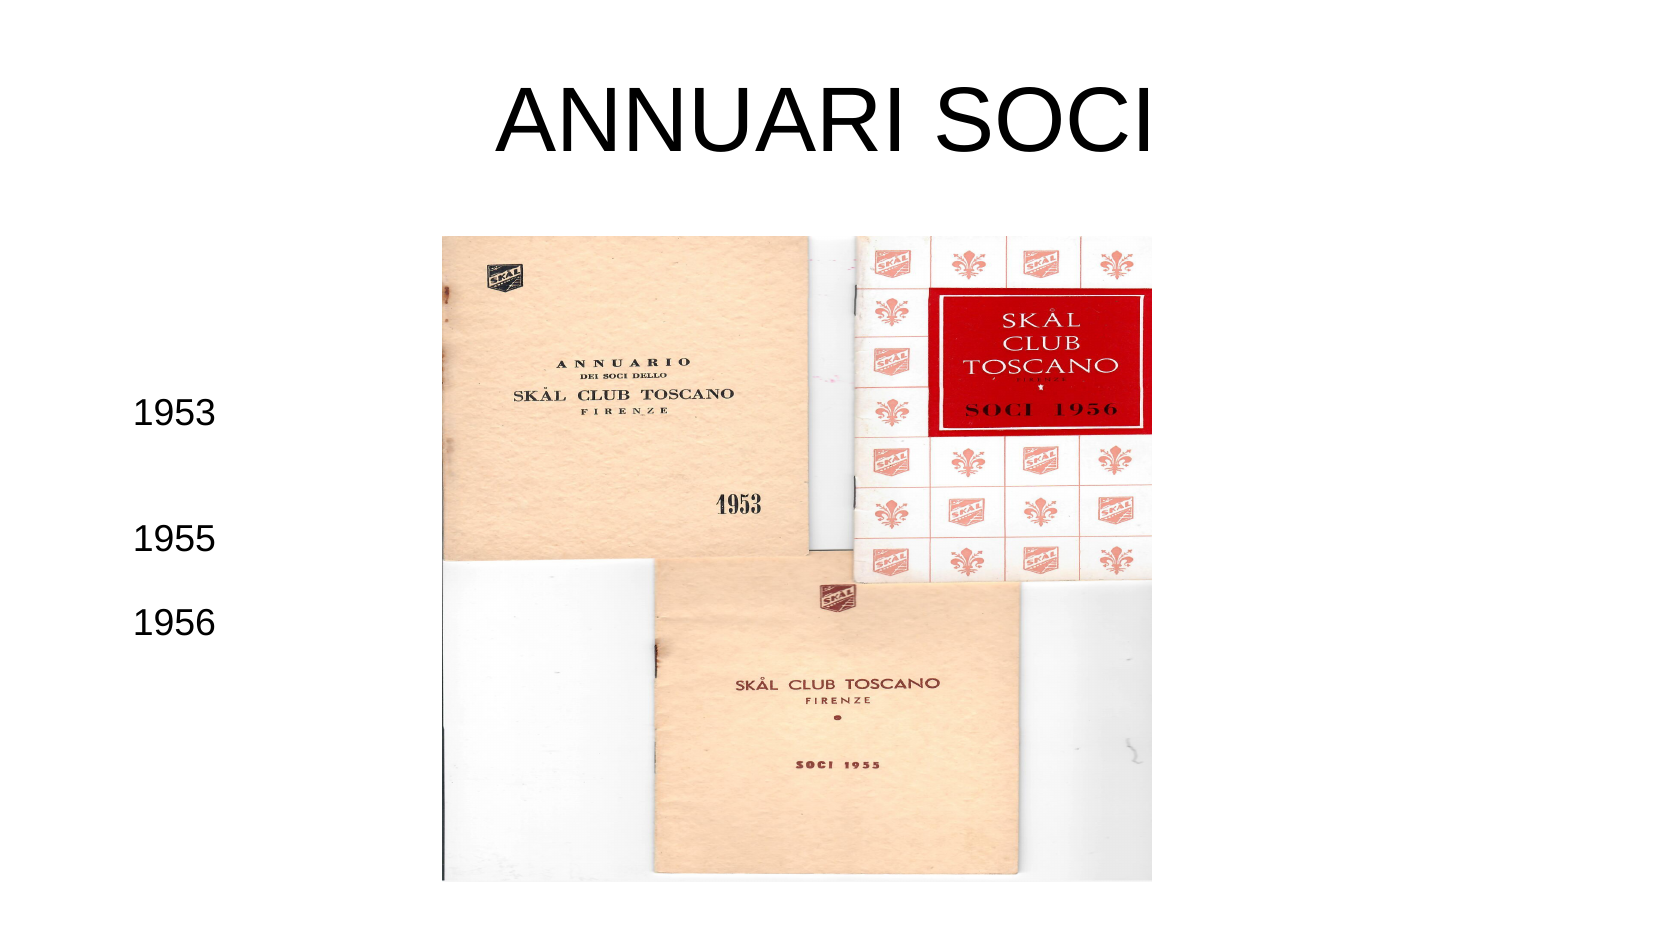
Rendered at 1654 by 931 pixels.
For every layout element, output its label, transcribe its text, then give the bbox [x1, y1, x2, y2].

picture [442, 236, 1152, 882]
title ANNUARI SOCI [82, 37, 1571, 193]
text_box 1953 1955 1956 [118, 383, 266, 798]
